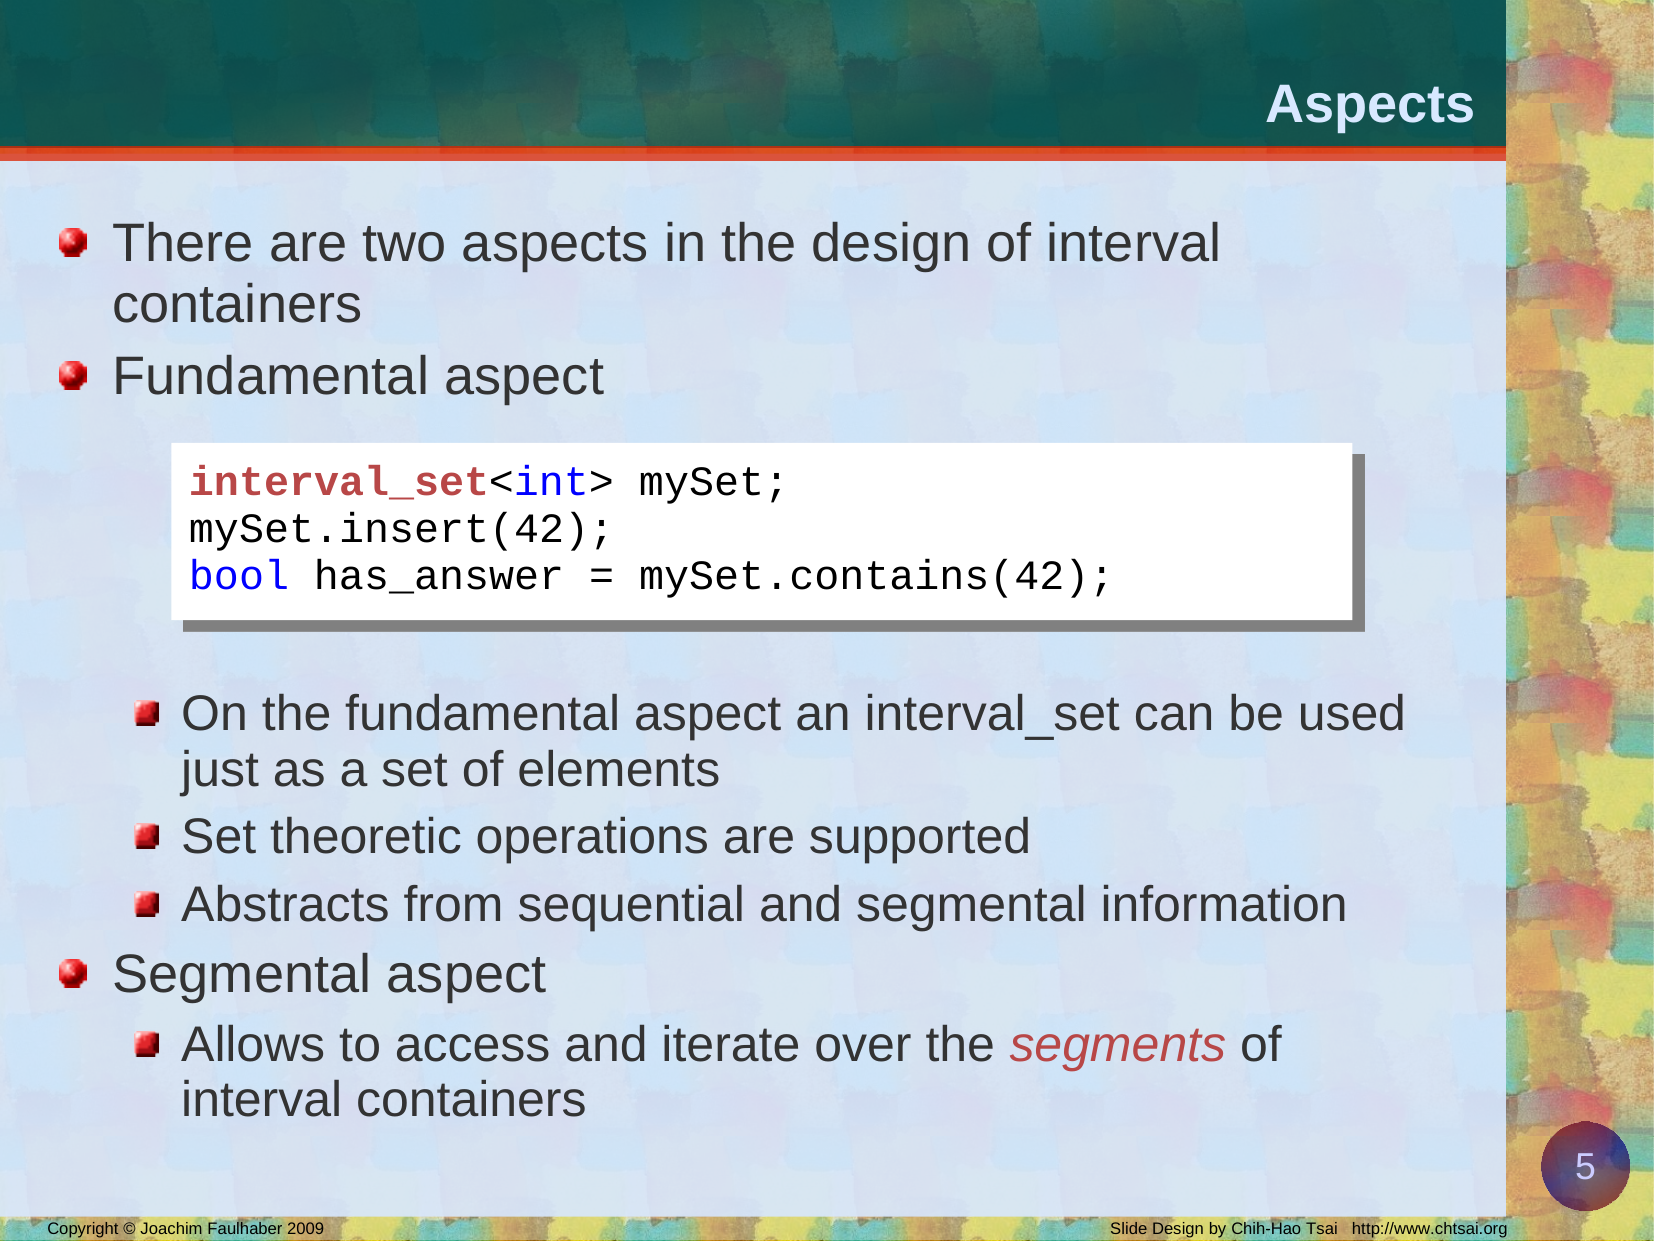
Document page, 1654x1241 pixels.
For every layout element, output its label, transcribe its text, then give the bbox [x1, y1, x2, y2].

list On the fundamental aspect an interval_set can be used just as a set of elements Set theoretic operations are supported Abstracts from sequential and segmental information Segmental aspect Allows to access and iterate over the segments of interval containers [59, 685, 1418, 1233]
text_box interval_set<int> mySet; mySet.insert(42); bool has_answer = mySet.contains(42); [171, 442, 1353, 616]
list There are two aspects in the design of interval containers Fundamental aspect [59, 212, 1418, 467]
title Aspects [29, 59, 1477, 148]
